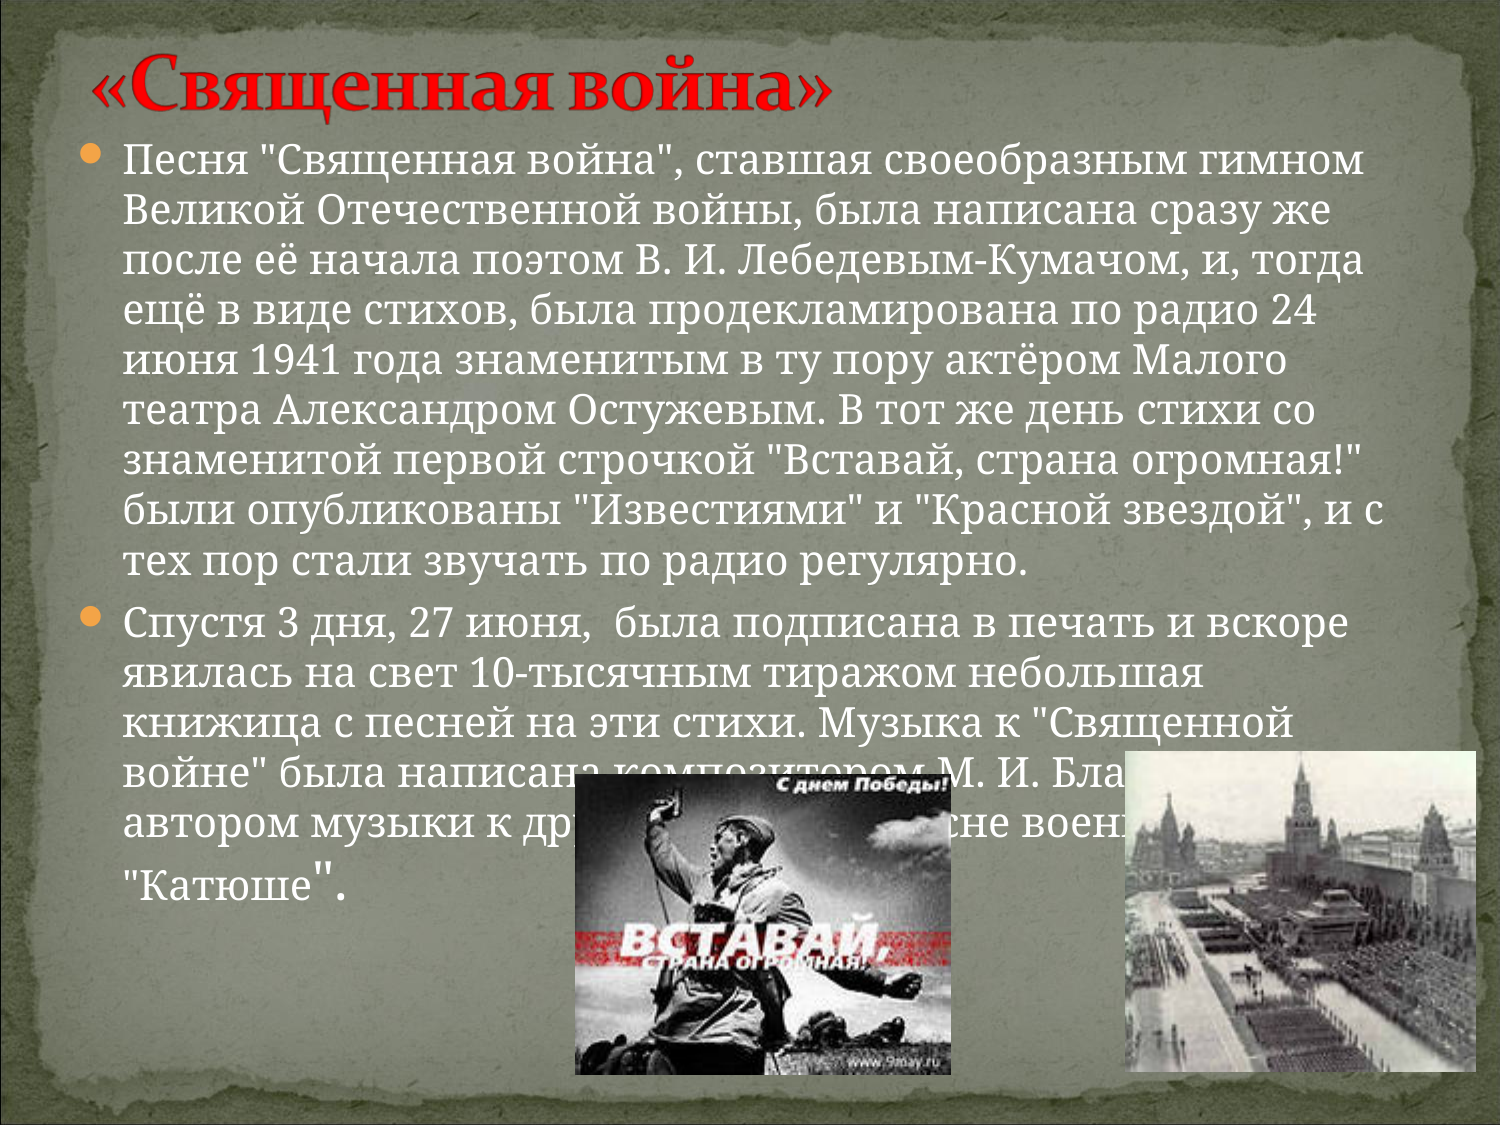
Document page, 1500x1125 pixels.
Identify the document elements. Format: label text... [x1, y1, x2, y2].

text_box [41, 10, 1427, 140]
list Песня "Священная война", ставшая своеобразным гимном Великой Отечественной войны, была написана сразу же после её начала поэтом В. И. Лебедевым-Кумачом, и, тогда ещё в виде стихов, была продекламирована по радио 24 июня 1941 года знаменитым в ту пору актёром Малого театра Александром Остужевым. В тот же день стихи со знаменитой первой строчкой "Вставай, страна огромная!" были опубликованы "Известиями" и "Красной звездой", и с тех пор стали звучать по радио регулярно. Спустя 3 дня, 27 июня, была подписана в печать и вскоре явилась на свет 10-тысячным тиражом небольшая книжица с песней на эти стихи. Музыка к "Священной войне" была написана композитором М. И. Блантером, автором музыки к другой знаковой песне военных лет "Катюше". [62, 140, 1413, 1013]
picture [0, 0, 1500, 1125]
